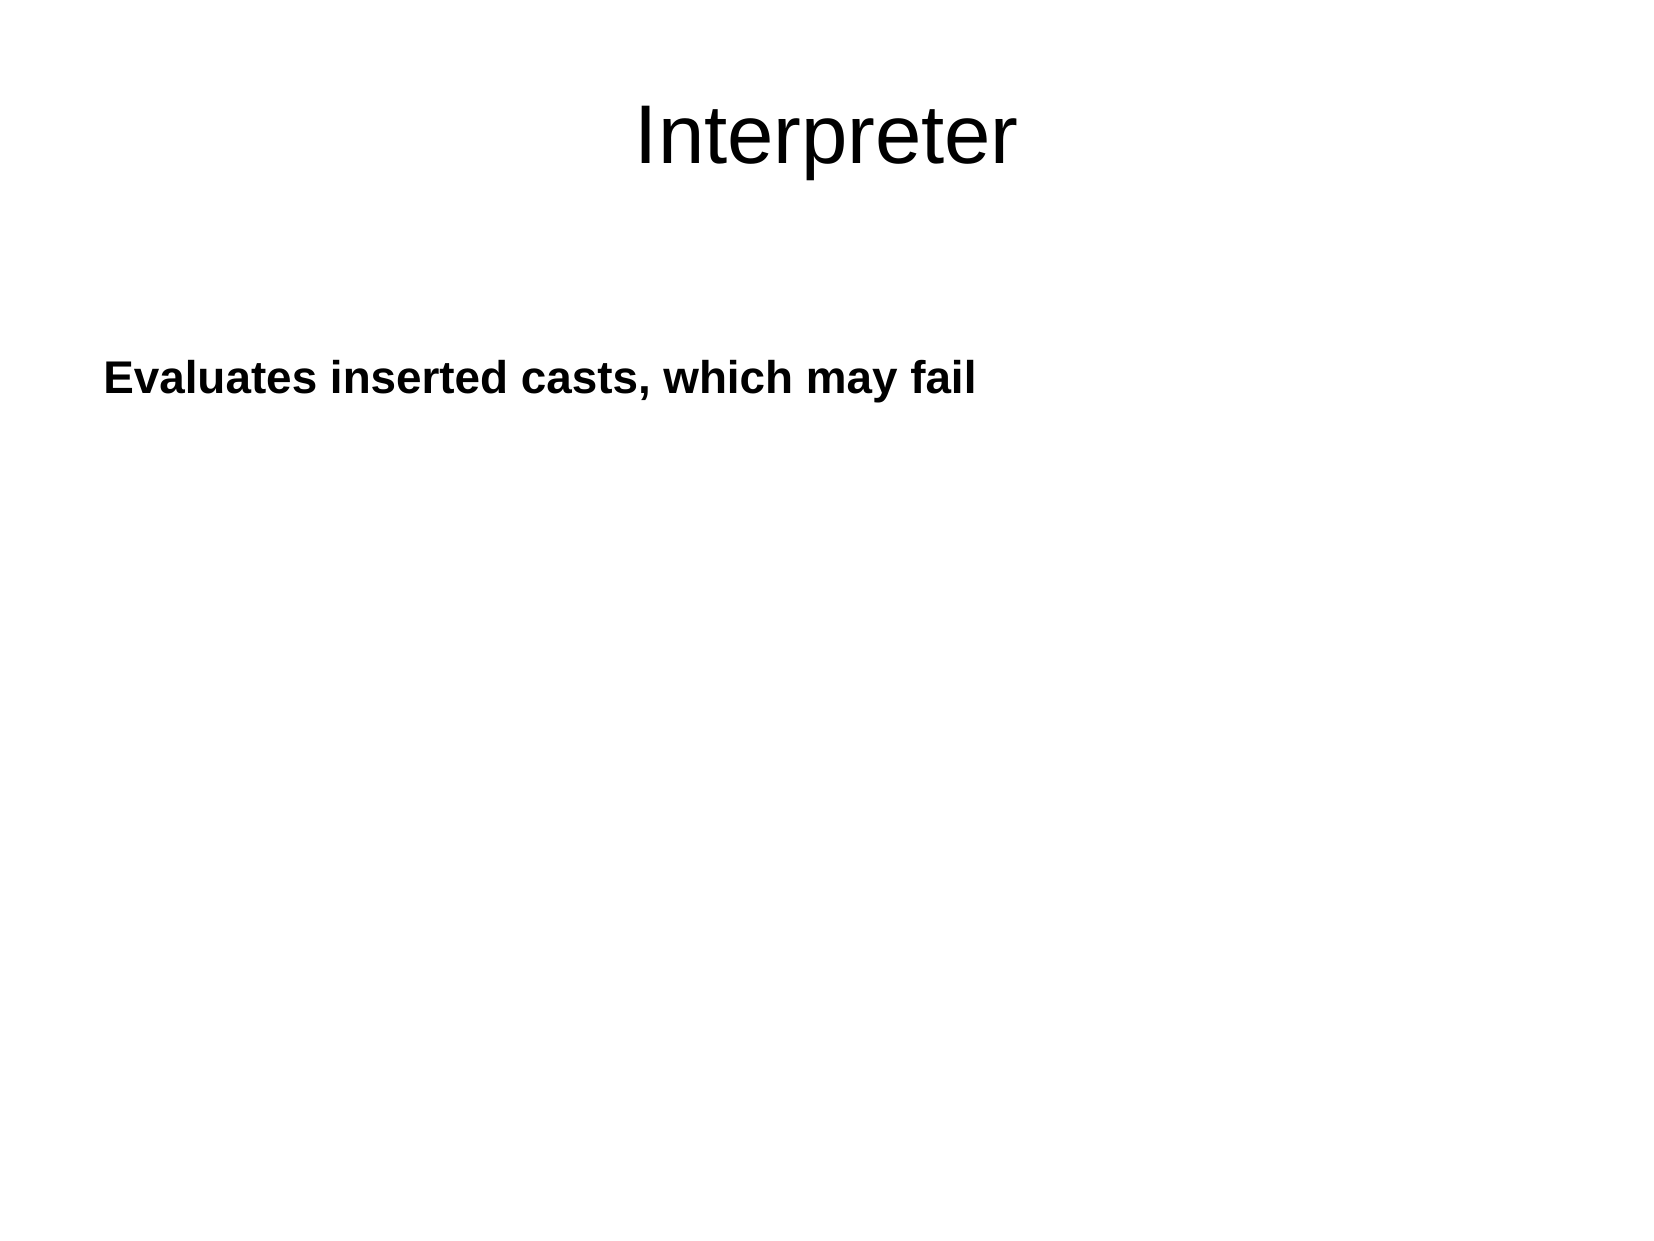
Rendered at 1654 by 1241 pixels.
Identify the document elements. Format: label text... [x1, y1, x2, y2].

text_box Evaluates inserted casts, which may fail [88, 318, 1565, 910]
text_box Interpreter [619, 81, 1034, 189]
